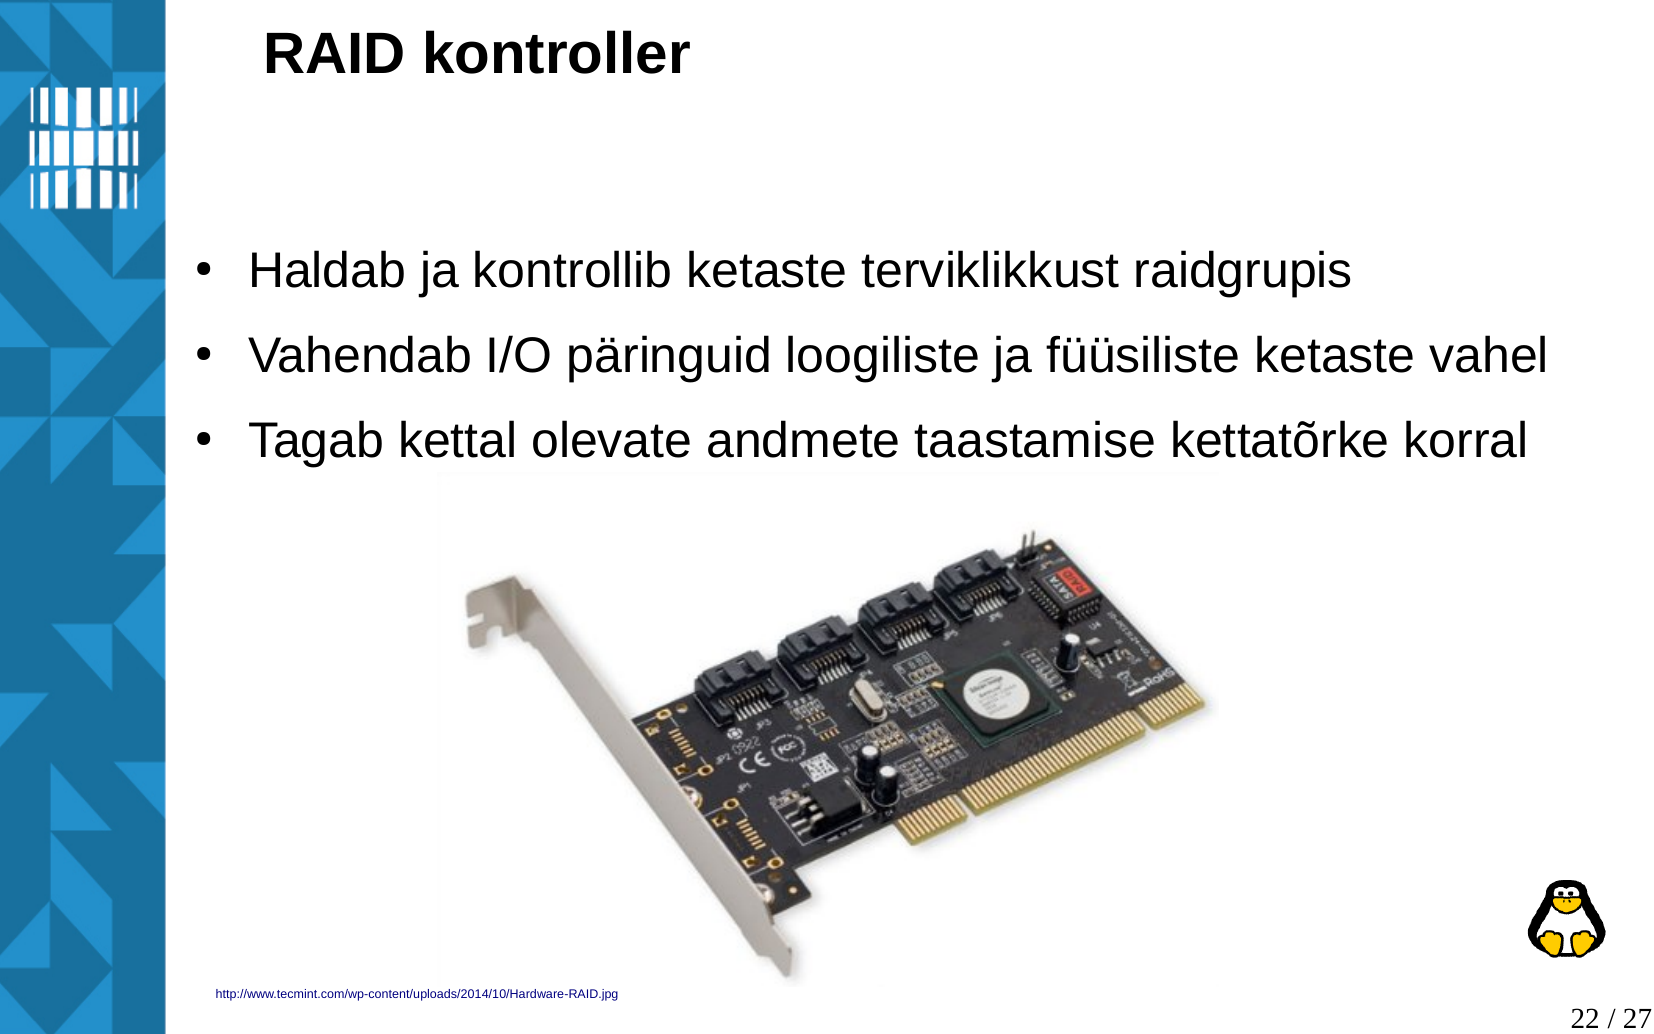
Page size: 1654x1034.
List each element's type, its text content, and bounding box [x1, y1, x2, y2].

picture [437, 472, 1219, 987]
list Haldab ja kontrollib ketaste terviklikkust raidgrupis Vahendab I/O päringuid loogiliste ja füüsiliste ketaste vahel Tagab kettal olevate andmete taastamise kettatõrke korral [177, 241, 1583, 924]
text_box http://www.tecmint.com/wp-content/uploads/2014/10/Hardware-RAID.jpg [200, 980, 650, 1010]
title RAID kontroller [263, 11, 1654, 95]
picture [1500, 856, 1631, 966]
